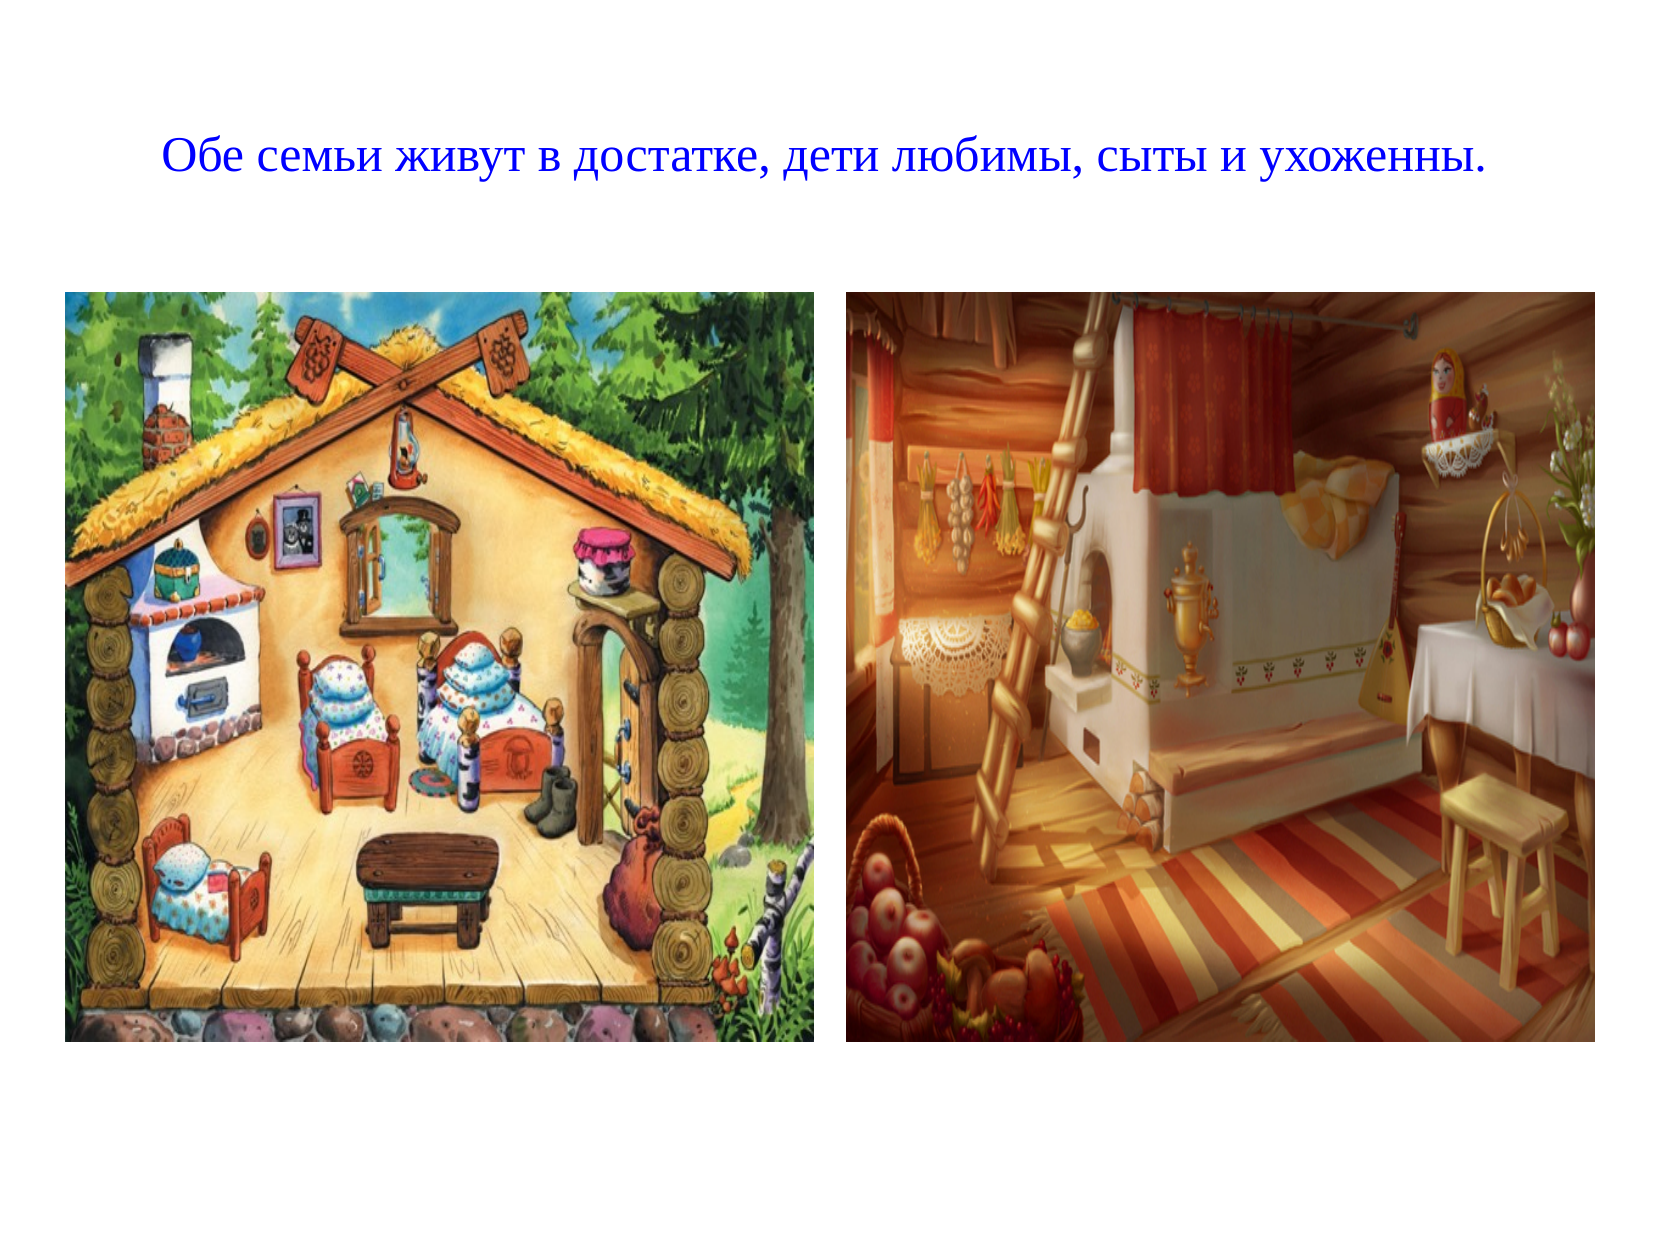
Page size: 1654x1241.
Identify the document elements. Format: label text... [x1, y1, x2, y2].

picture [65, 292, 814, 1042]
picture [846, 292, 1595, 1042]
title Обе семьи живут в достатке, дети любимы, сыты и ухоженны. [82, 14, 1567, 292]
